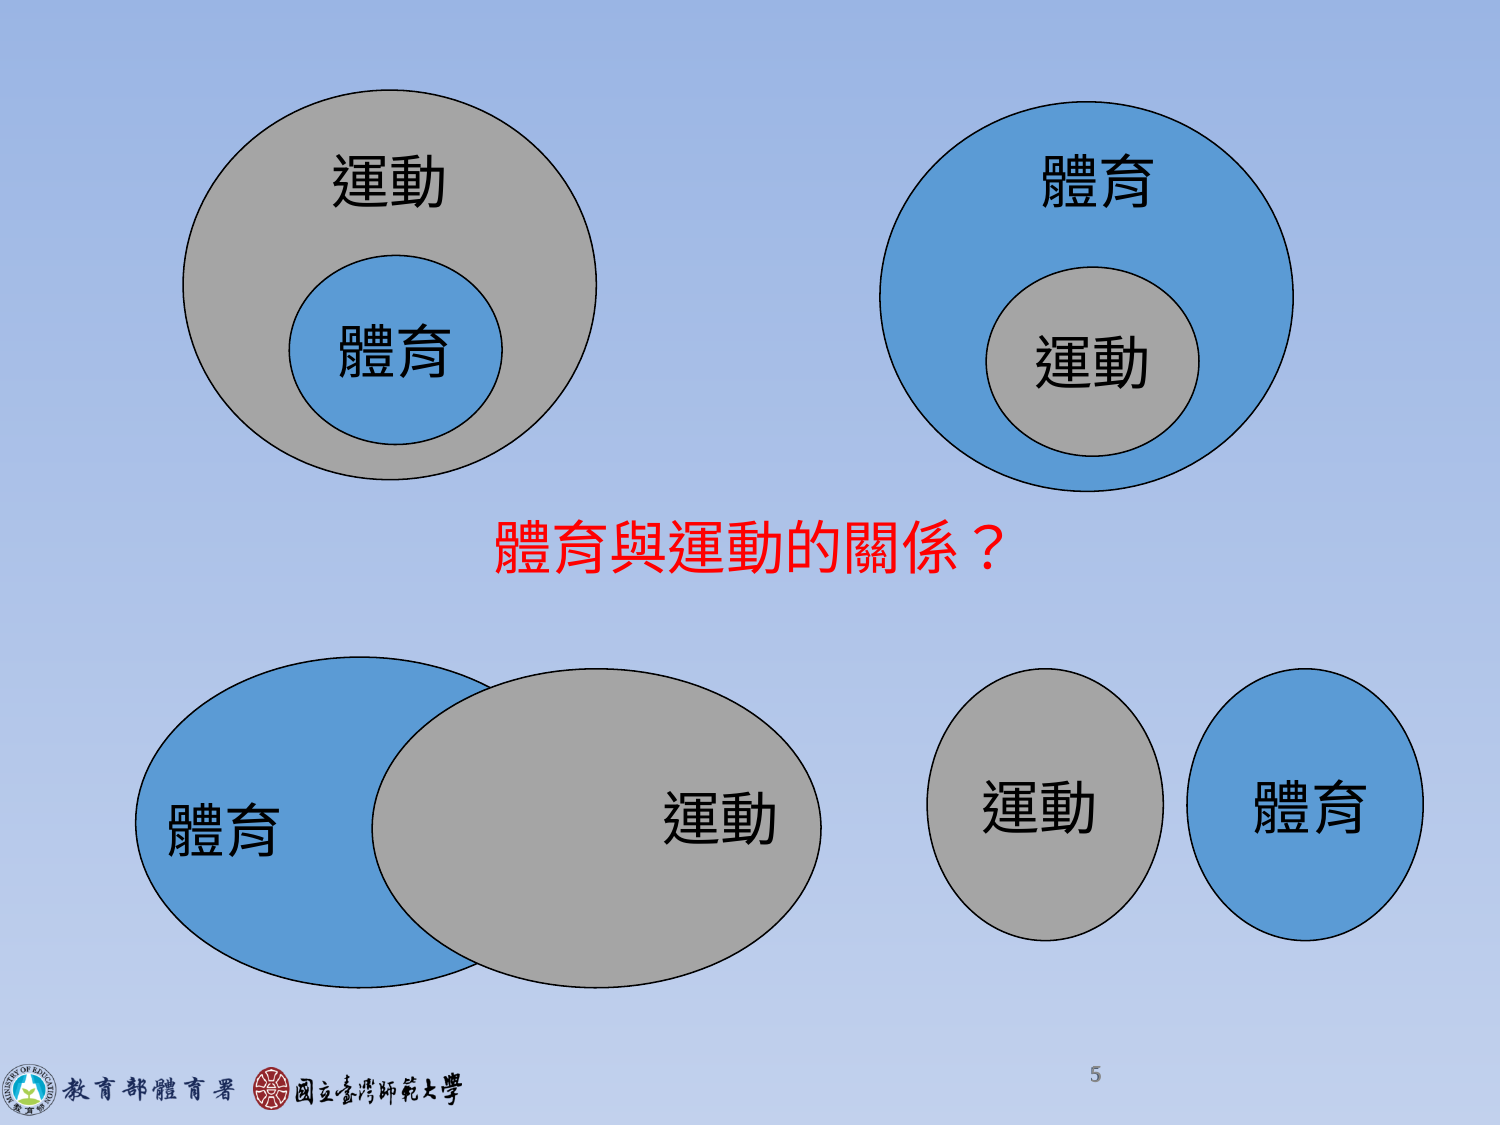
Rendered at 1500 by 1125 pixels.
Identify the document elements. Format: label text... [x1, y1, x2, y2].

text_box 體育 [100, 786, 349, 873]
text_box 運動 [265, 137, 514, 223]
text_box [183, 90, 597, 480]
text_box [879, 101, 1294, 492]
text_box 運動 [596, 774, 845, 861]
text_box 體育與運動的關係？ [478, 503, 1034, 589]
text_box [141, 657, 817, 988]
text_box 體育 [1187, 763, 1436, 849]
text_box 體育 [289, 255, 503, 445]
text_box [933, 849, 1157, 941]
text_box 運動 [986, 267, 1199, 457]
text_box [1192, 668, 1418, 763]
text_box 體育 [974, 137, 1223, 223]
text_box [1074, 1042, 1426, 1103]
text_box [932, 668, 1158, 763]
text_box [1193, 849, 1417, 941]
text_box 運動 [915, 763, 1164, 849]
